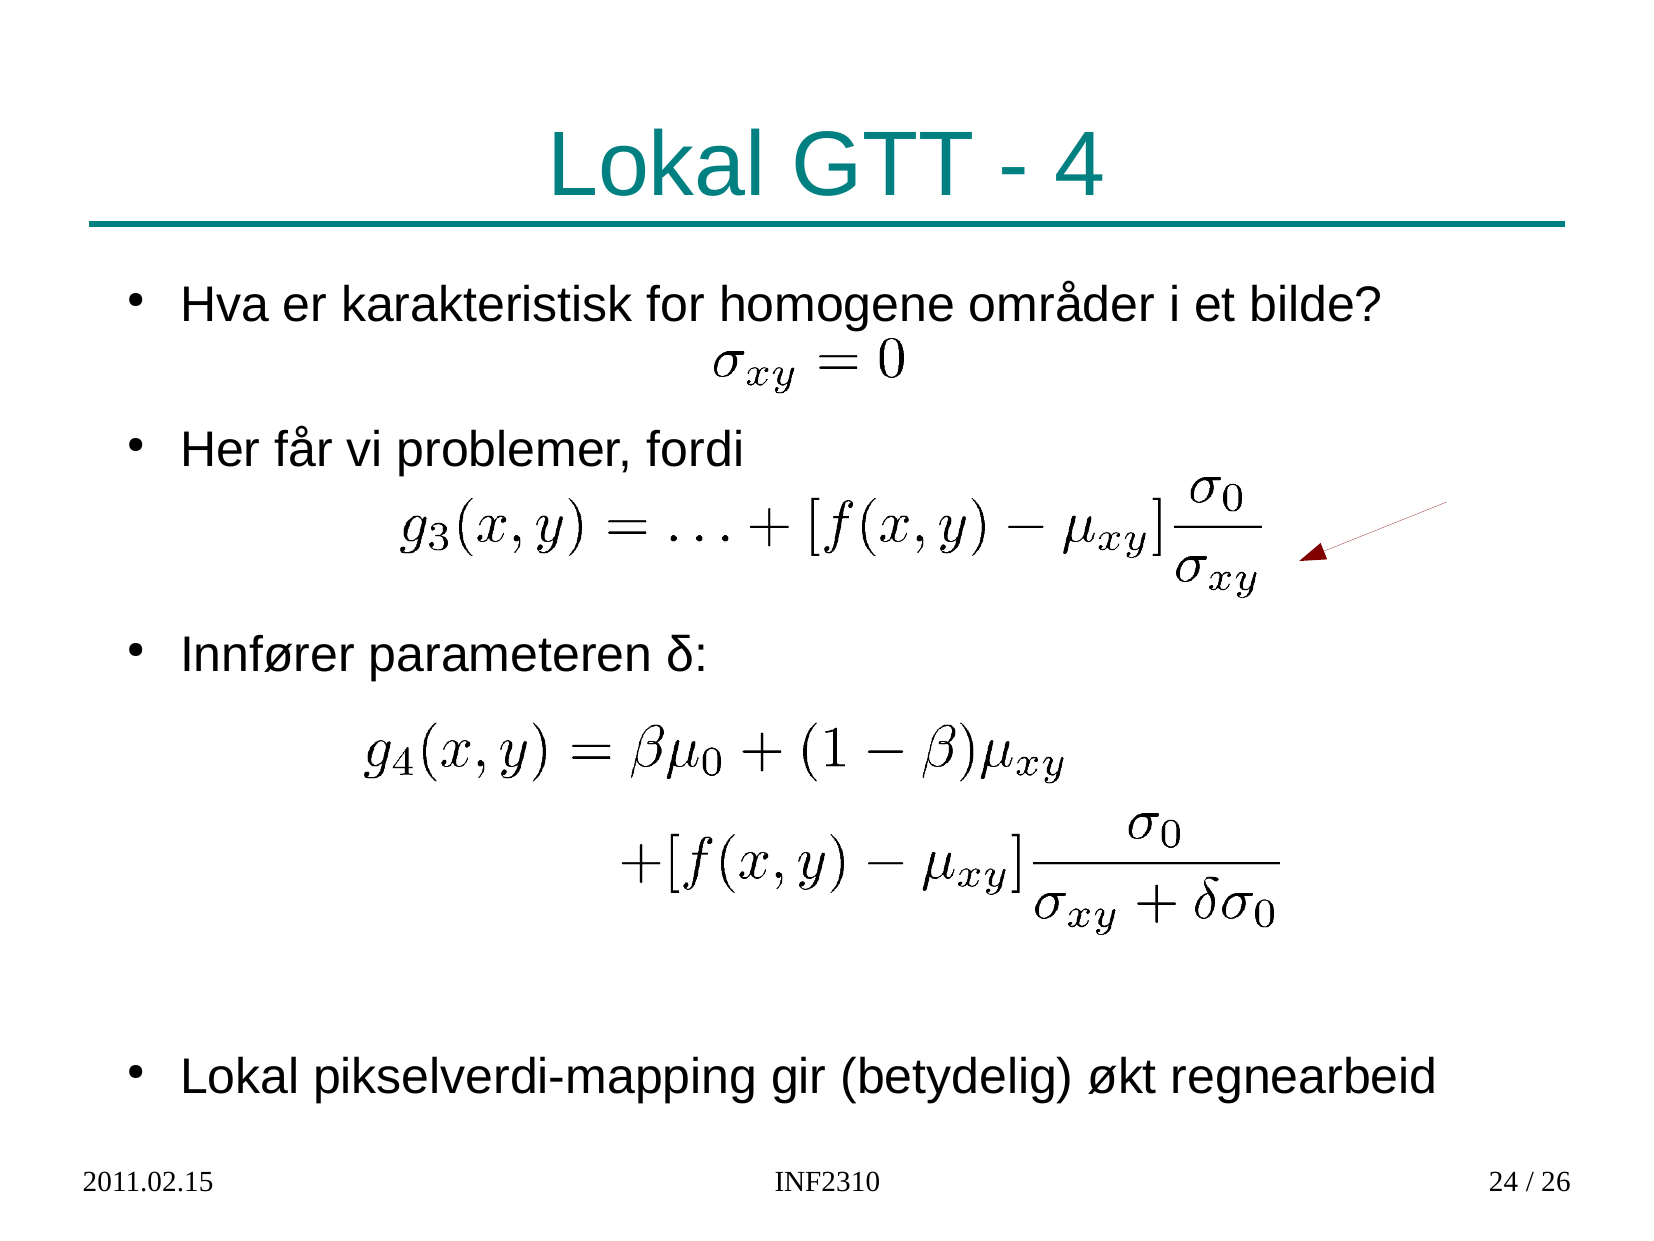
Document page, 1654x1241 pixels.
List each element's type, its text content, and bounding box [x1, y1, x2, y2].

list Hva er karakteristisk for homogene områder i et bilde? Her får vi problemer, fordi Innfører parameteren δ: Lokal pikselverdi-mapping gir (betydelig) økt regnearbeid [94, 263, 1584, 1132]
picture [353, 715, 1077, 786]
picture [389, 474, 1265, 603]
title Lokal GTT - 4 [123, 68, 1530, 249]
picture [707, 331, 912, 396]
picture [614, 810, 1285, 939]
